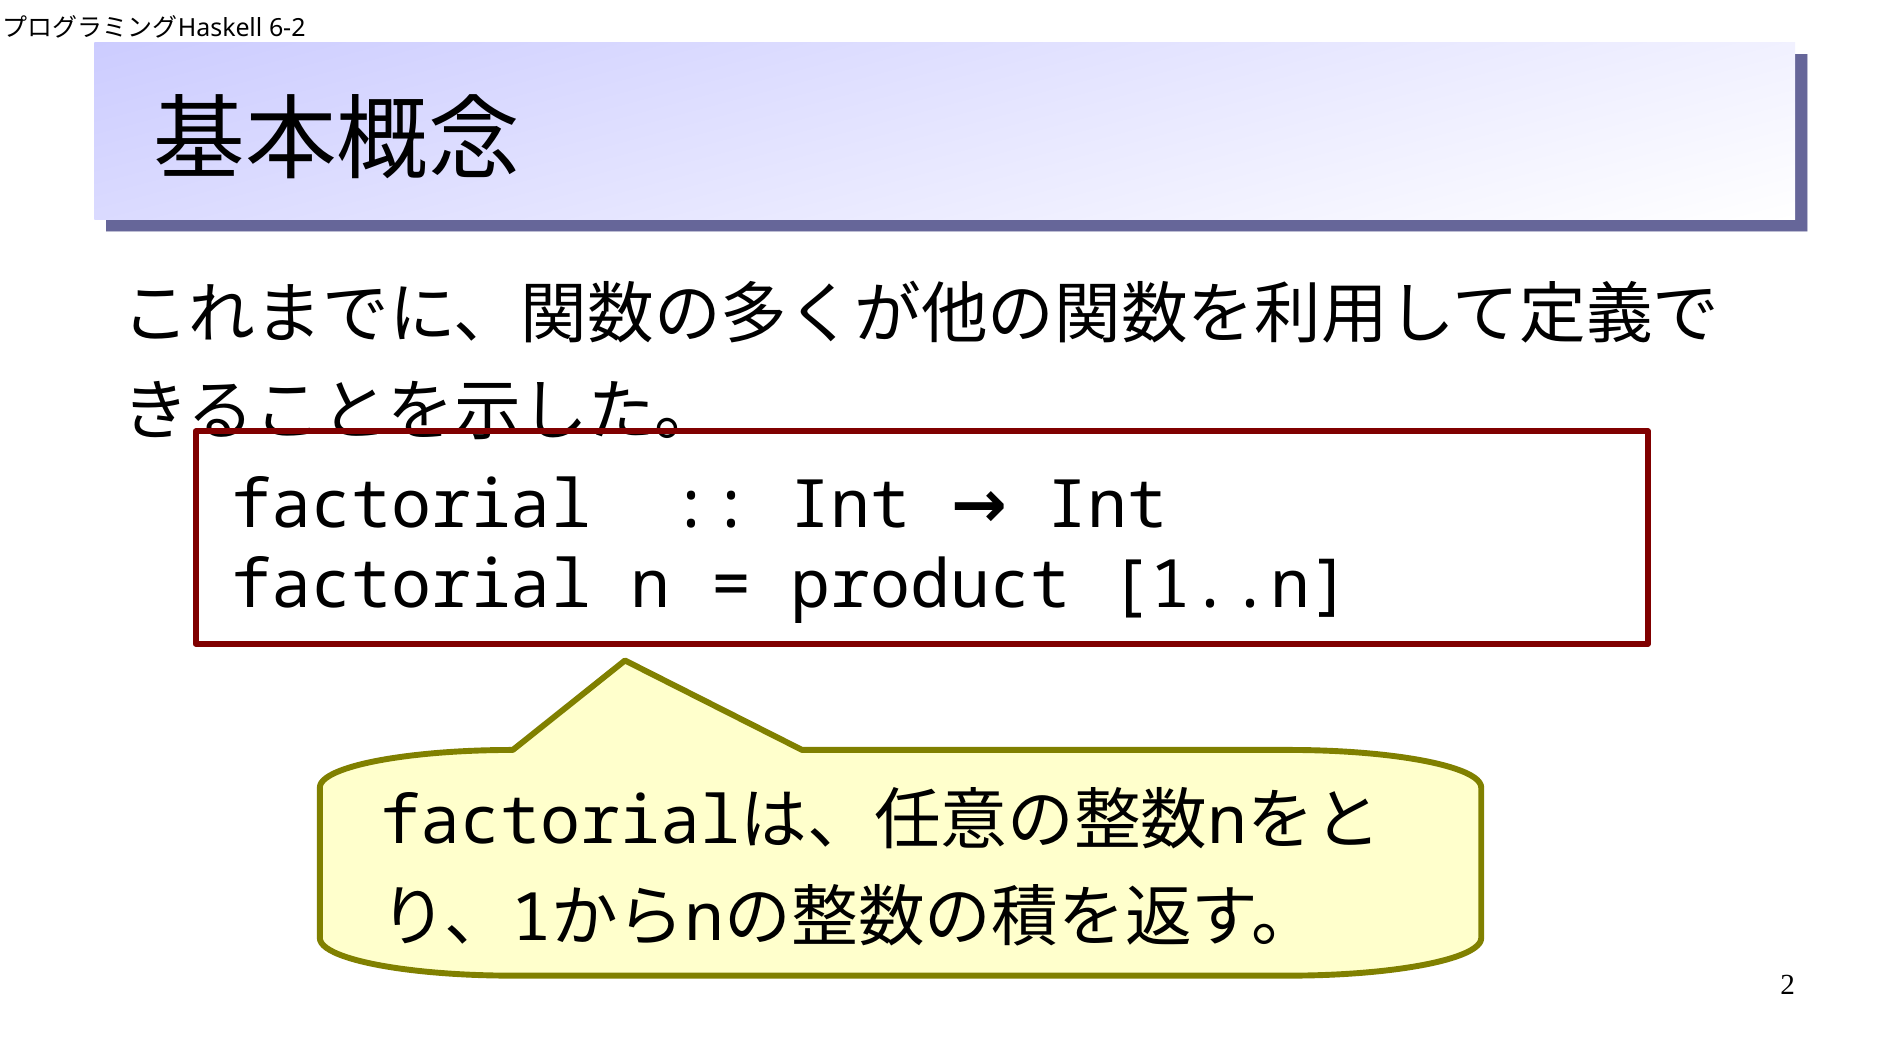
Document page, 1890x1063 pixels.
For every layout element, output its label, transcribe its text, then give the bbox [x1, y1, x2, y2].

text_box factorial :: Int → Int factorial n = product [1..n] [195, 431, 1648, 644]
text_box factorialは、任意の整数nをとり、1からnの整数の積を返す。 [319, 660, 1482, 976]
text_box これまでに、関数の多くが他の関数を利用して定義できることを示した。 [107, 252, 1763, 436]
title 基本概念 [94, 42, 1796, 220]
